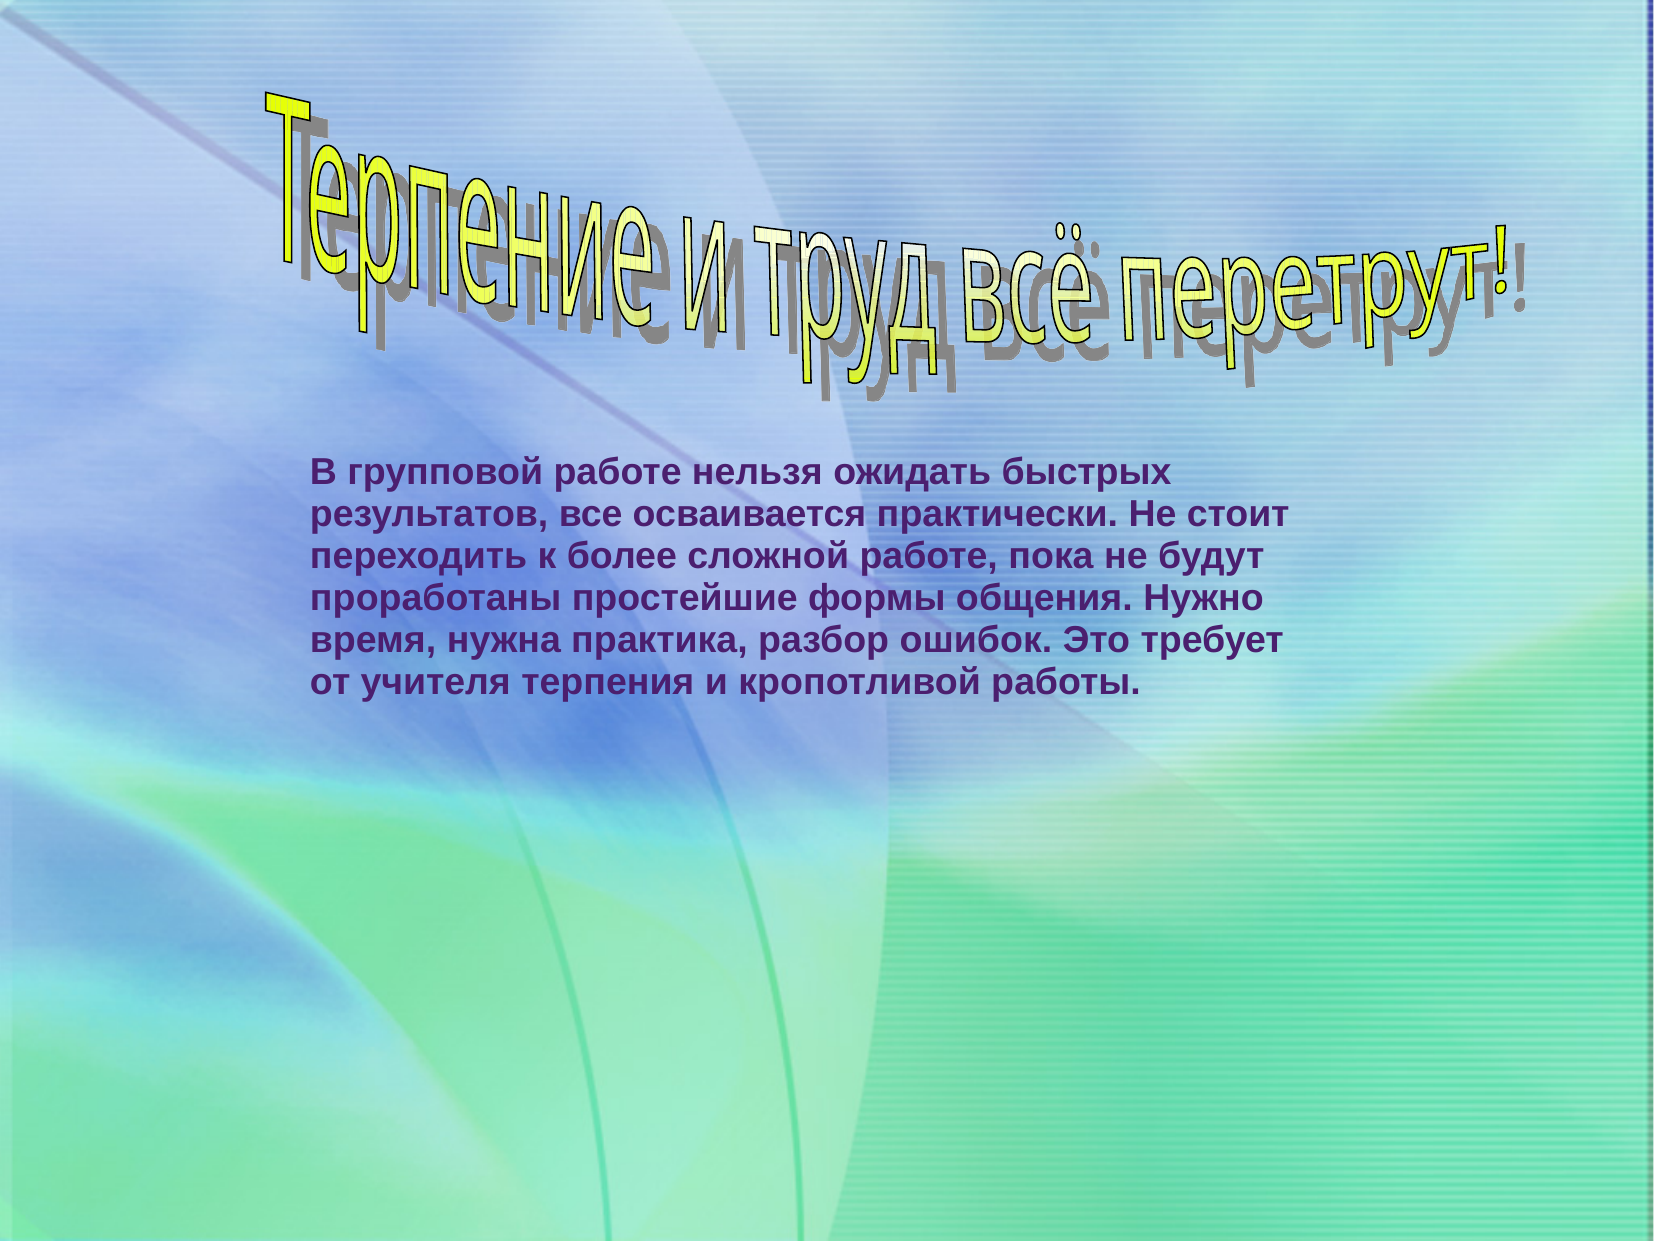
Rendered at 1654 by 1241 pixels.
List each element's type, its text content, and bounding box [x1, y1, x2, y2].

text_box В групповой работе нельзя ожидать быстрых результатов, все осваивается практически. Не стоит переходить к более сложной работе, пока не будут проработаны простейшие формы общения. Нужно время, нужна практика, разбор ошибок. Это требует от учителя терпения и кропотливой работы. [295, 442, 1329, 945]
text_box Терпение и труд всё перетрут! [754, 226, 792, 336]
text_box Терпение и труд всё перетрут! [1406, 247, 1450, 339]
text_box Терпение и труд всё перетрут! [1010, 251, 1045, 344]
text_box Терпение и труд всё перетрут! [1316, 255, 1354, 324]
text_box Терпение и труд всё перетрут! [561, 196, 603, 320]
text_box Терпение и труд всё перетрут! [1273, 256, 1313, 330]
text_box Терпение и труд всё перетрут! [1222, 257, 1265, 370]
text_box Терпение и труд всё перетрут! [1173, 257, 1213, 339]
text_box Терпение и труд всё перетрут! [889, 242, 937, 375]
text_box Терпение и труд всё перетрут! [459, 178, 498, 304]
text_box Терпение и труд всё перетрут! [1121, 257, 1164, 341]
text_box Терпение и труд всё перетрут! [1362, 252, 1404, 349]
text_box Терпение и труд всё перетрут! [409, 165, 448, 295]
text_box Терпение и труд всё перетрут! [358, 154, 399, 333]
text_box Терпение и труд всё перетрут! [508, 186, 549, 313]
text_box Терпение и труд всё перетрут! [265, 92, 310, 263]
text_box Терпение и труд всё перетрут! [1051, 253, 1091, 343]
text_box Терпение и труд всё перетрут! [843, 237, 887, 384]
text_box Терпение и труд всё перетрут! [613, 206, 652, 327]
text_box Терпение и труд всё перетрут! [683, 216, 726, 332]
text_box Терпение и труд всё перетрут! [1451, 243, 1488, 300]
text_box Терпение и труд всё перетрут! [799, 232, 842, 383]
picture [0, 0, 1654, 1241]
text_box Терпение и труд всё перетрут! [963, 248, 1004, 342]
text_box Терпение и труд всё перетрут! [309, 145, 348, 274]
